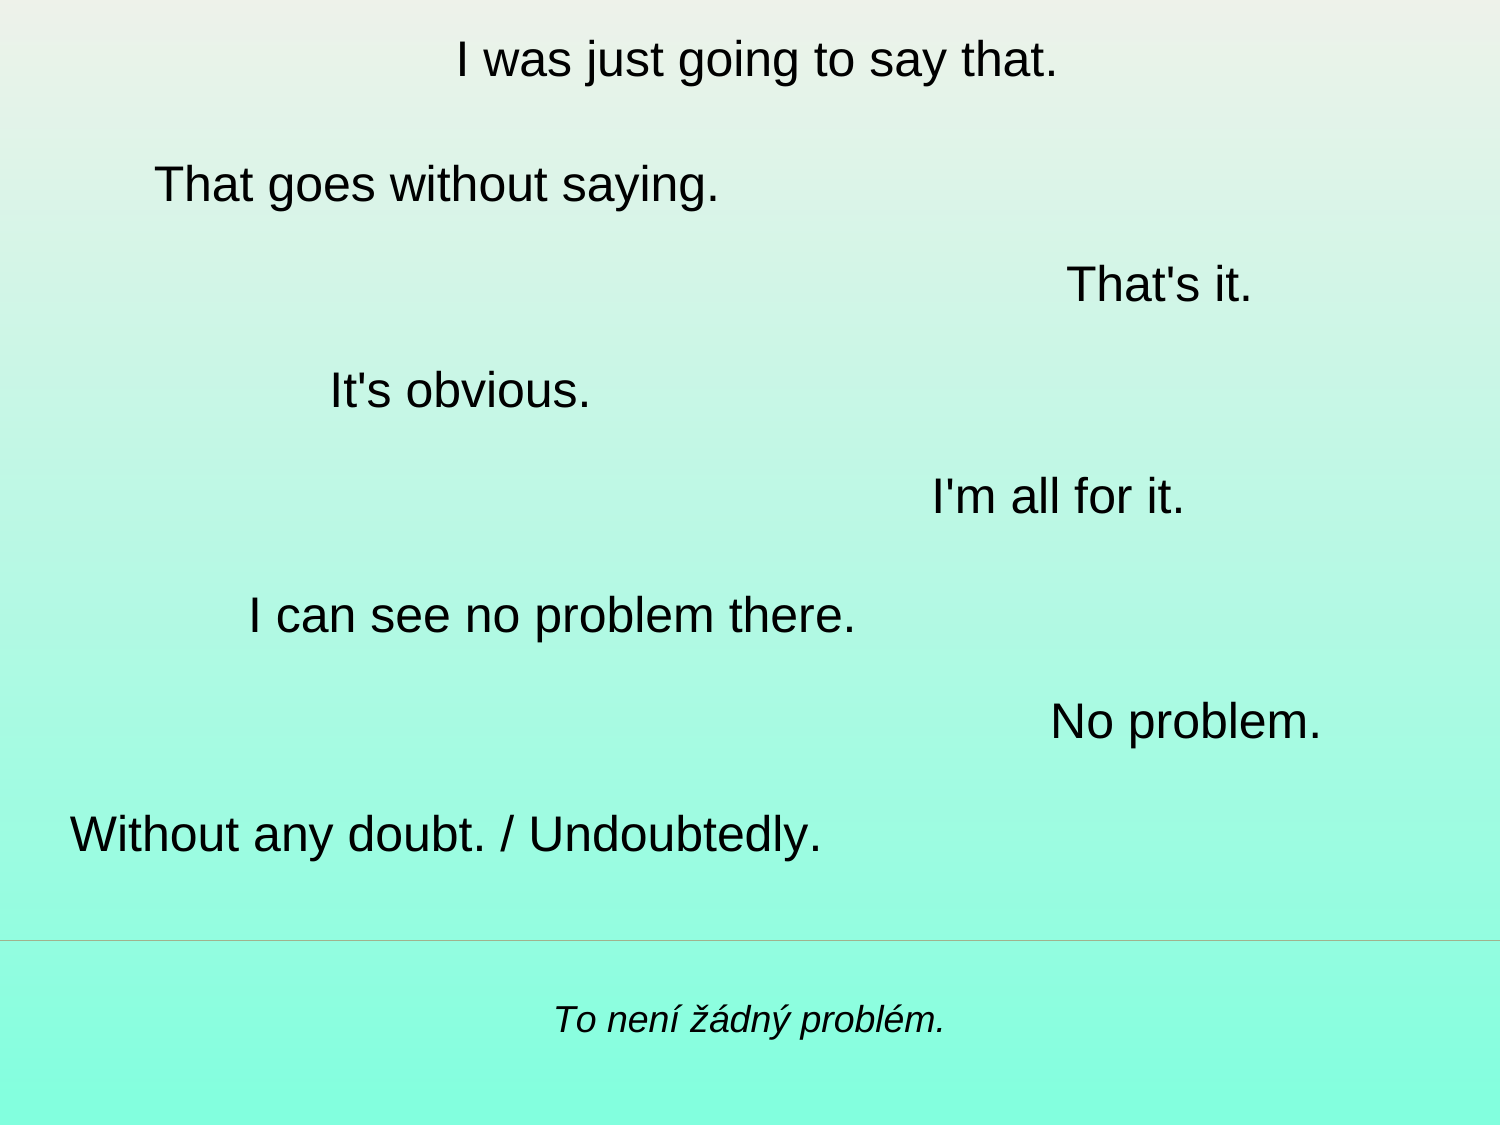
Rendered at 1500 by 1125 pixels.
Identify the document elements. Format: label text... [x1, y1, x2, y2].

text_box That goes without saying. [138, 144, 736, 220]
text_box No problem. [1035, 680, 1338, 757]
text_box Without any doubt. / Undoubtedly. [55, 793, 839, 870]
text_box That's it. [1051, 243, 1269, 319]
text_box I can see no problem there. [233, 574, 873, 650]
text_box It's obvious. [314, 349, 607, 426]
text_box I'm all for it. [916, 456, 1201, 532]
text_box To není žádný problém. [538, 987, 962, 1049]
text_box I was just going to say that. [440, 18, 1075, 95]
